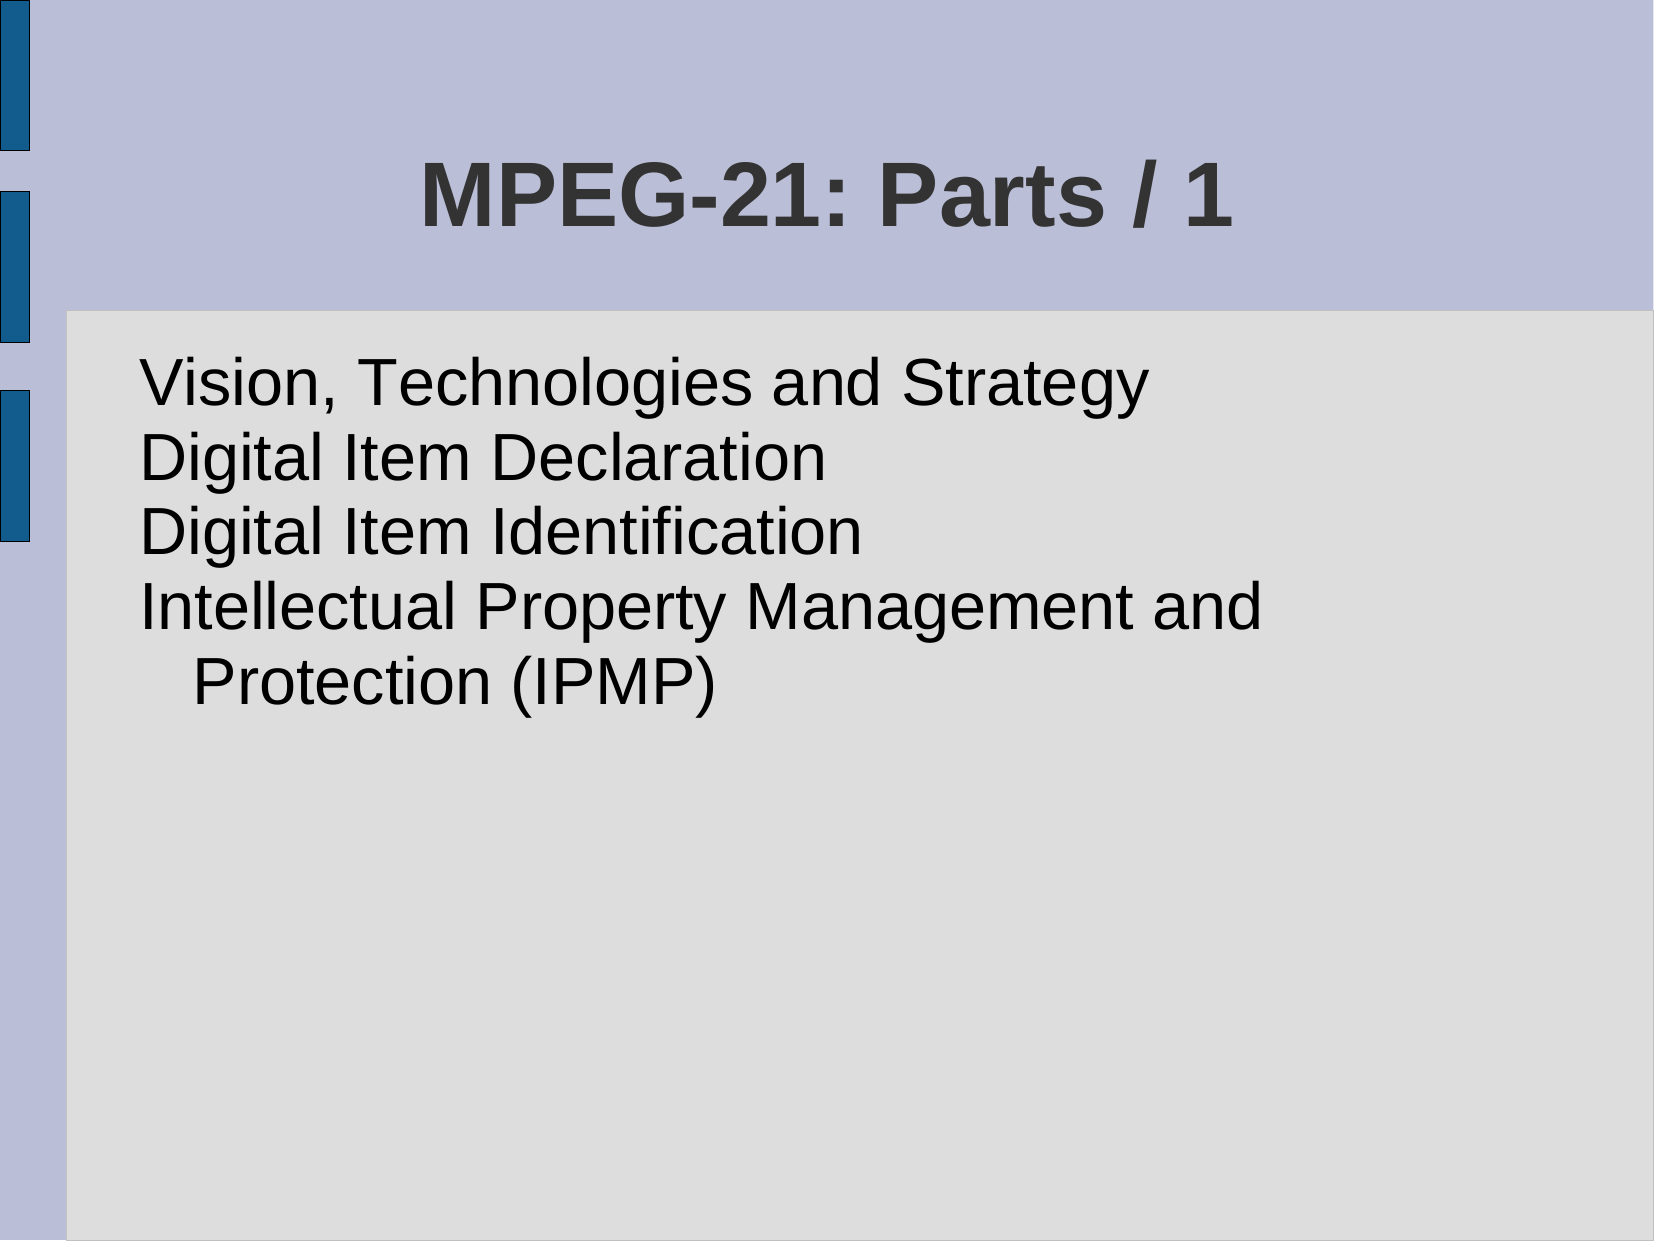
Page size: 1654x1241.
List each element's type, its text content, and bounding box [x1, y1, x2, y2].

list Vision, Technologies and Strategy Digital Item Declaration Digital Item Identification Intellectual Property Management and Protection (IPMP) [121, 344, 1534, 1112]
title MPEG-21: Parts / 1 [121, 98, 1534, 291]
